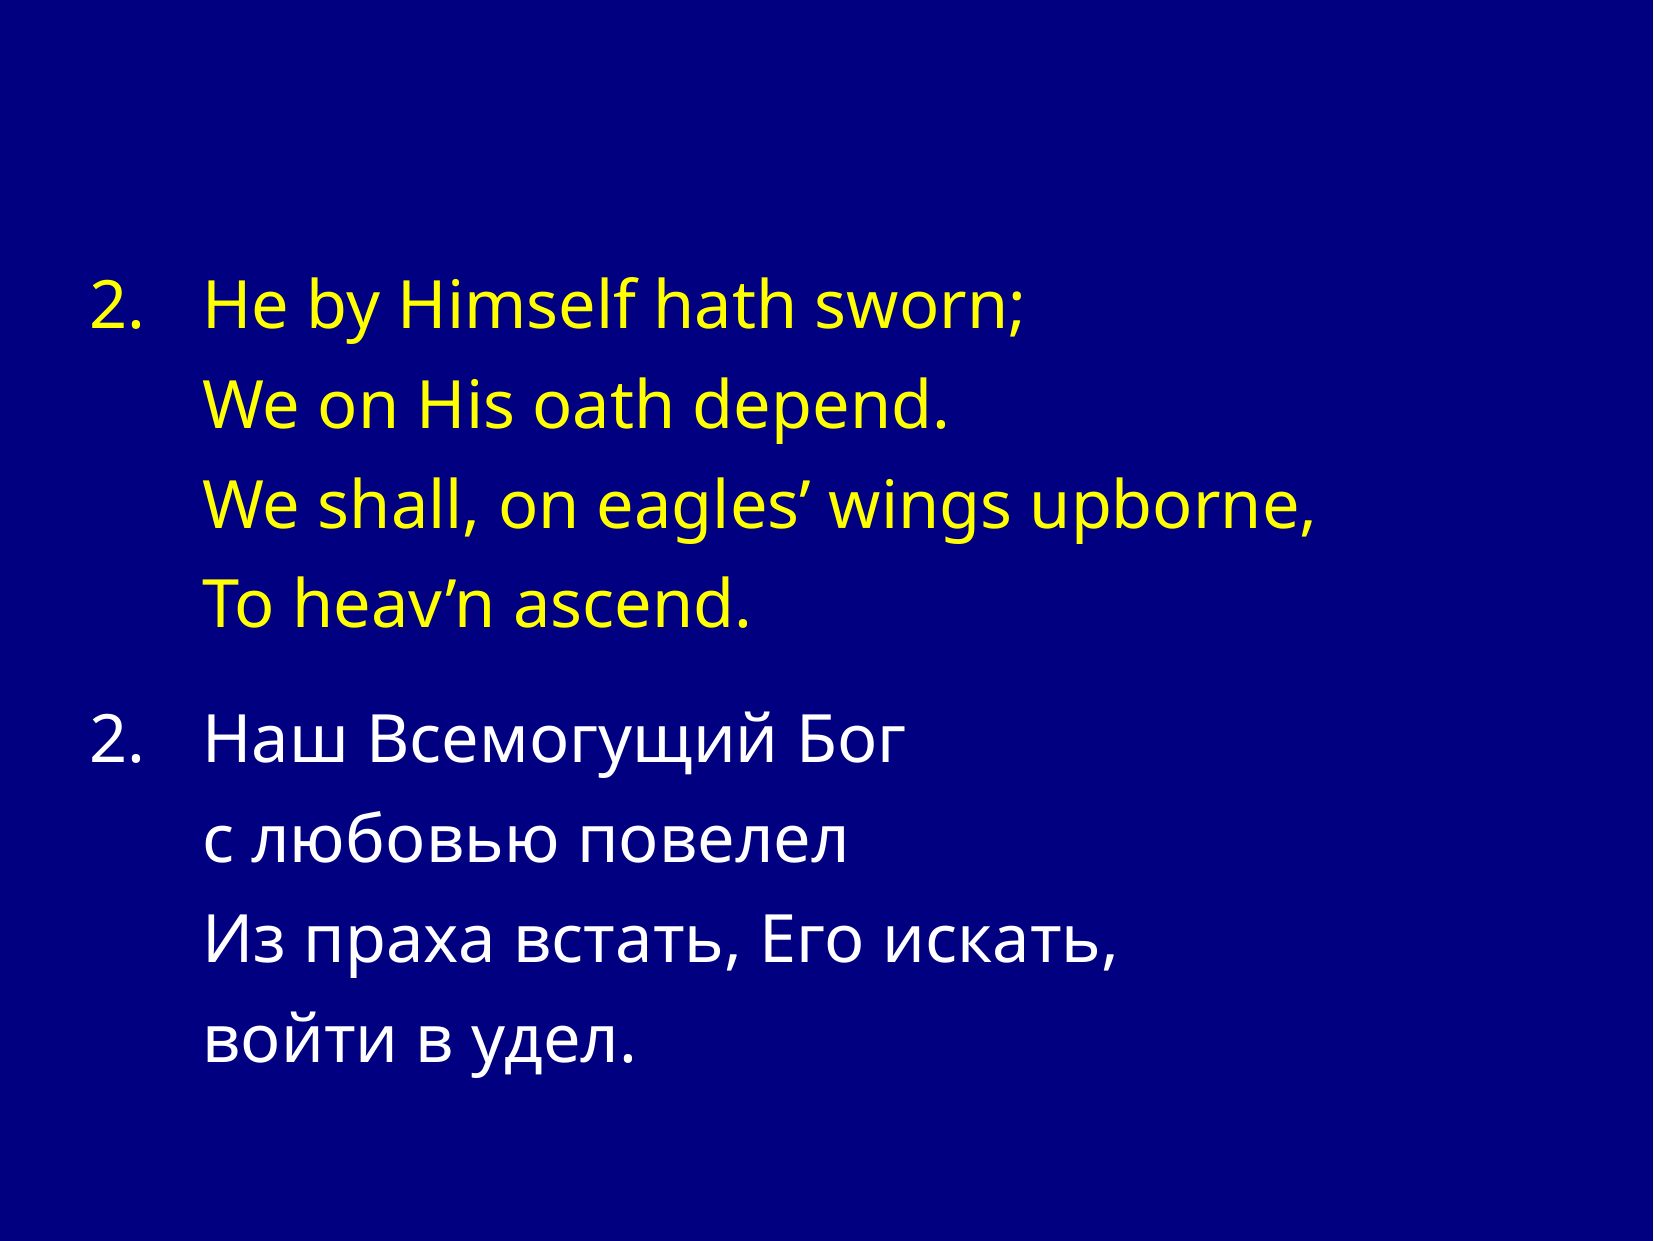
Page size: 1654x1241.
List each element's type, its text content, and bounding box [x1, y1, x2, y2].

text_box 2. He by Himself hath sworn; We on His oath depend. We shall, on eagles’ wings upborne, To heav’n ascend. [75, 150, 1576, 638]
text_box 2. Наш Всемогущий Бог с любовью повелел Из праха встать, Его искать, войти в удел. [75, 675, 1576, 1163]
